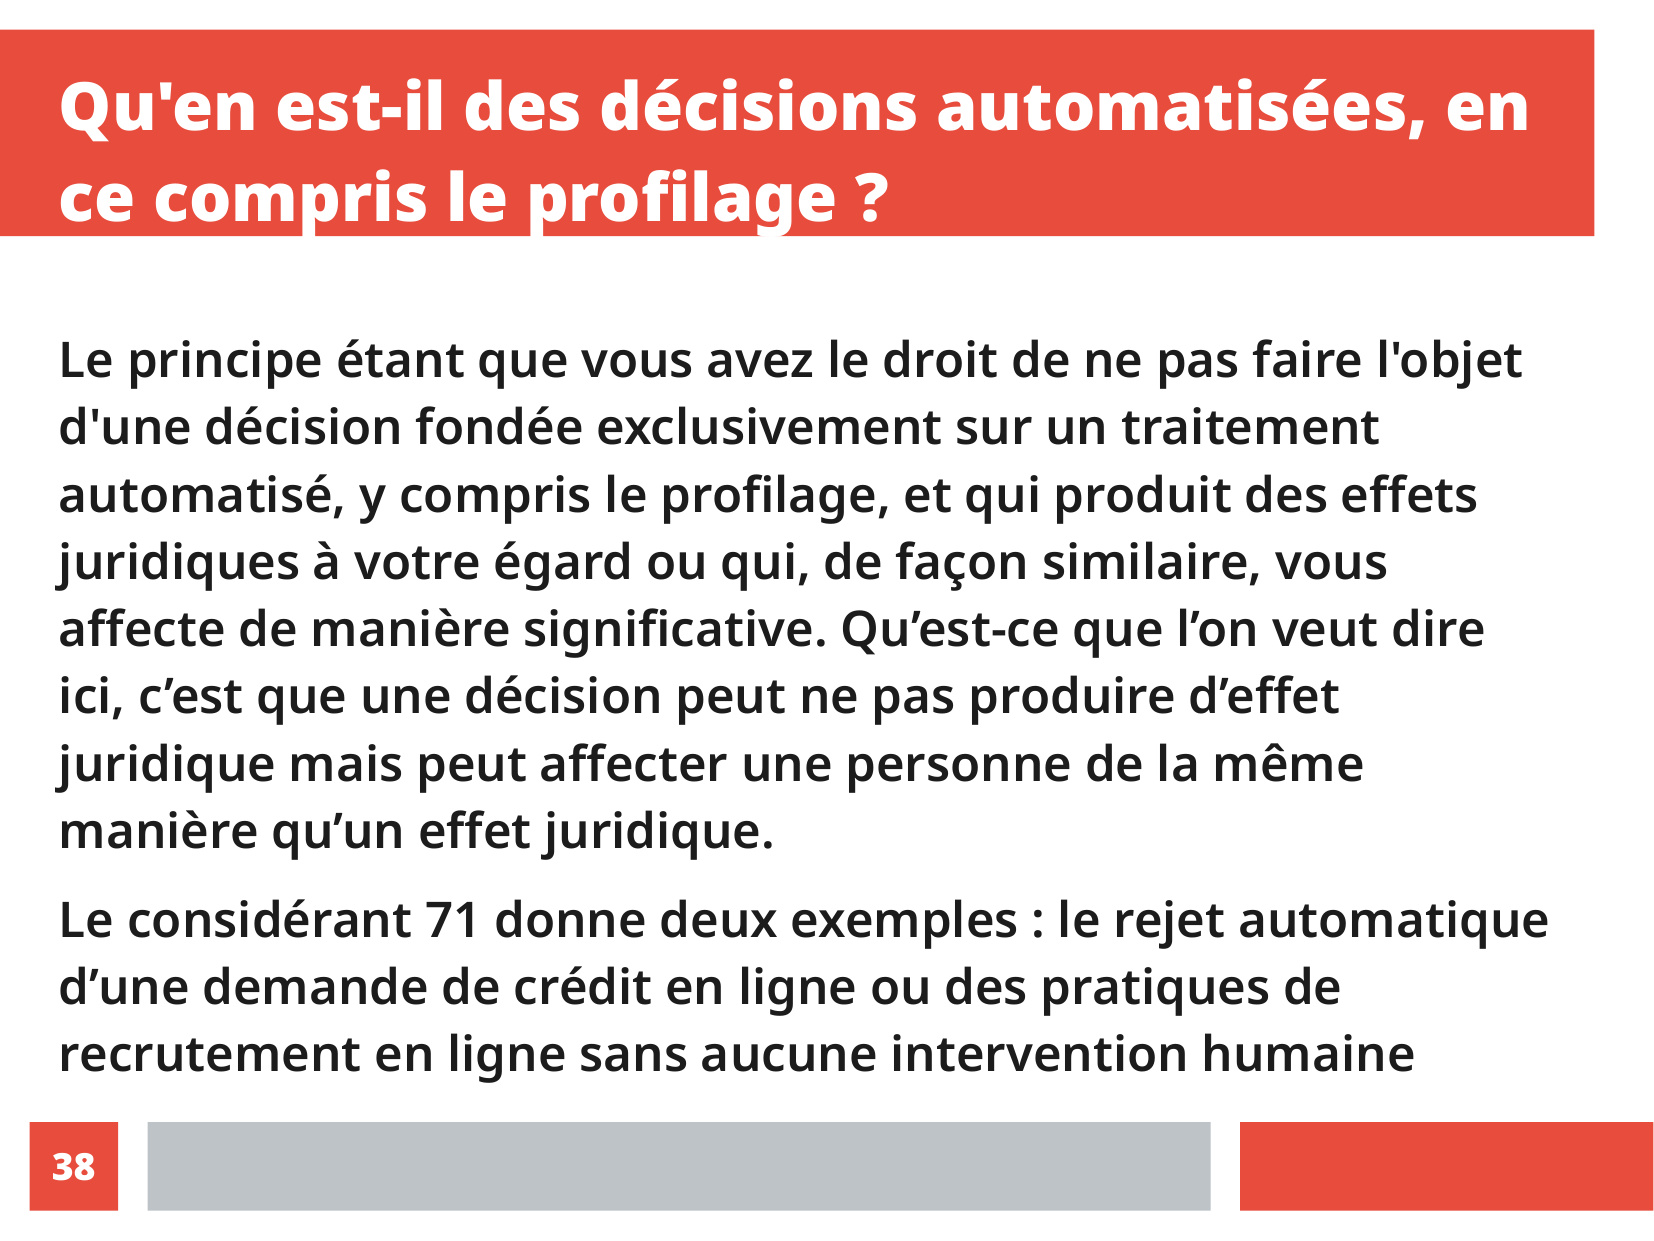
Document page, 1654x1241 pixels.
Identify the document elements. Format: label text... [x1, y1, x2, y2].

title Qu'en est-il des décisions automatisées, en ce compris le profilage ? [59, 59, 1595, 207]
list Le principe étant que vous avez le droit de ne pas faire l'objet d'une décision fondée exclusivement sur un traitement automatisé, y compris le profilage, et qui produit des effets juridiques à votre égard ou qui, de façon similaire, vous affecte de manière significative. Qu’est-ce que l’on veut dire ici, c’est que une décision peut ne pas produire d’effet juridique mais peut affecter une personne de la même manière qu’un effet juridique. Le considérant 71 donne deux exemples : le rejet automatique d’une demande de crédit en ligne ou des pratiques de recrutement en ligne sans aucune intervention humaine [59, 324, 1565, 1093]
